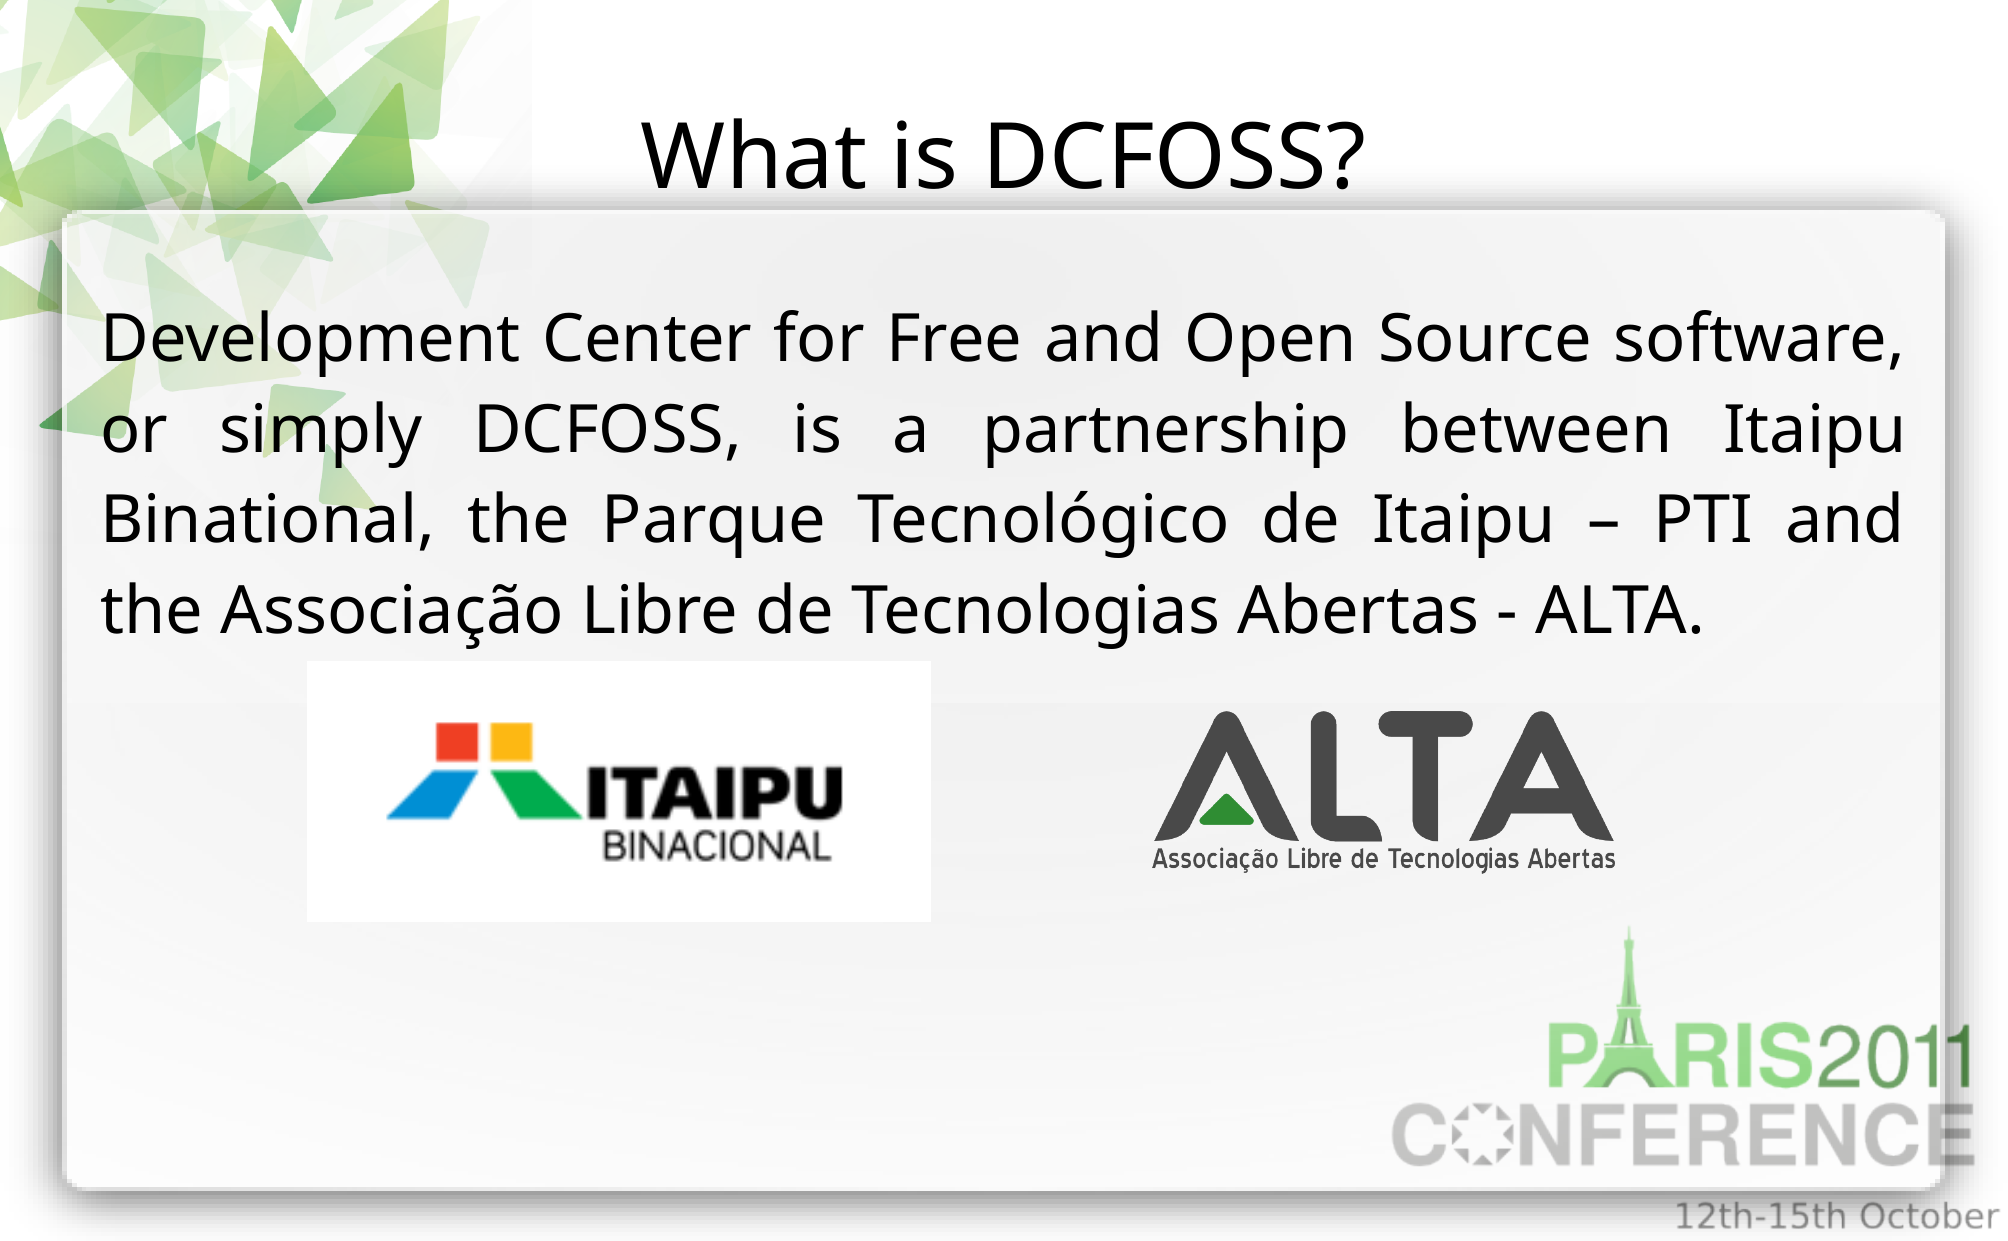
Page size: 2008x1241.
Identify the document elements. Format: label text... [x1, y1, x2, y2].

title What is DCFOSS? [100, 49, 1908, 257]
picture [0, 165, 2008, 1241]
list Development Center for Free and Open Source software, or simply DCFOSS, is a partnership between Itaipu Binational, the Parque Tecnológico de Itaipu – PTI and the Associação Libre de Tecnologias Abertas - ALTA. [100, 290, 1908, 1109]
